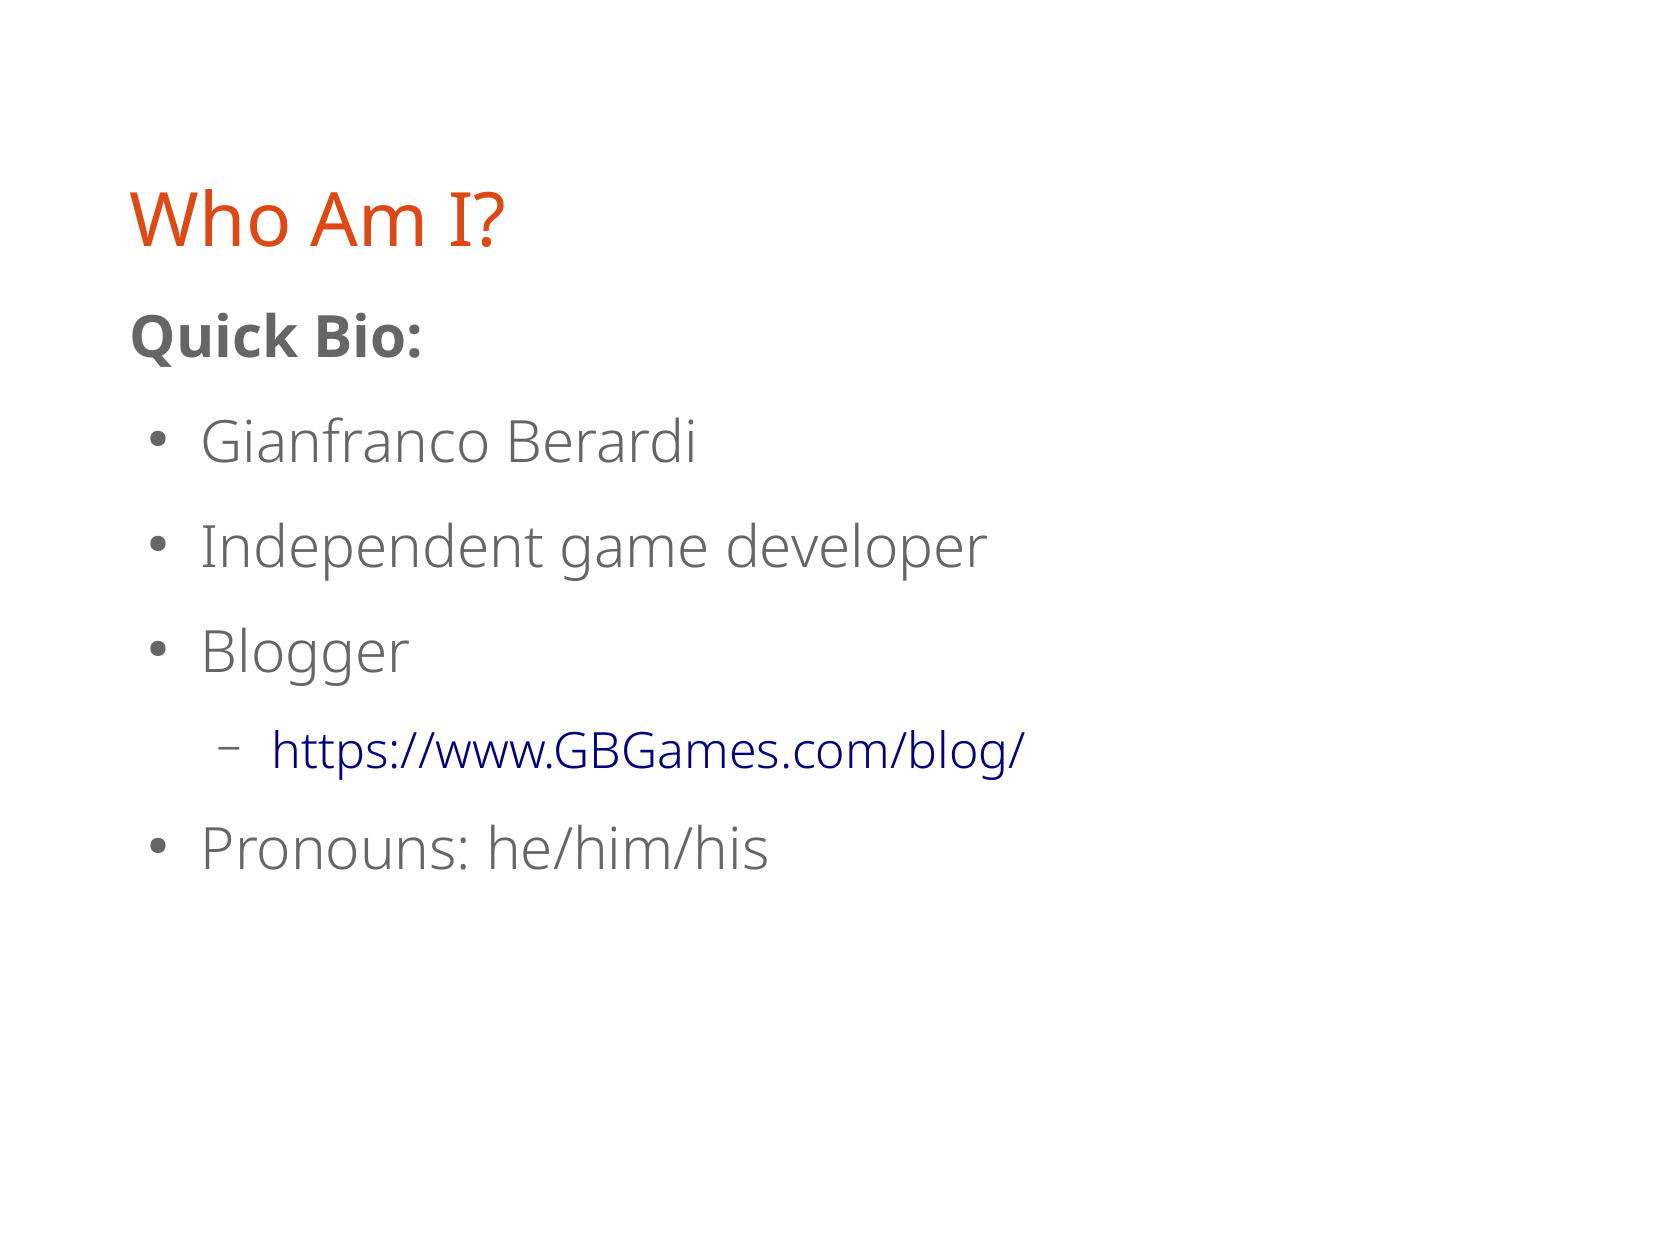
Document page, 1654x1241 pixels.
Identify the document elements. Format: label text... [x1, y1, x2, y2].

title Who Am I? [129, 153, 1518, 281]
list Quick Bio: Gianfranco Berardi Independent game developer Blogger https://www.GBGames.com/blog/ Pronouns: he/him/his [129, 295, 1518, 1010]
